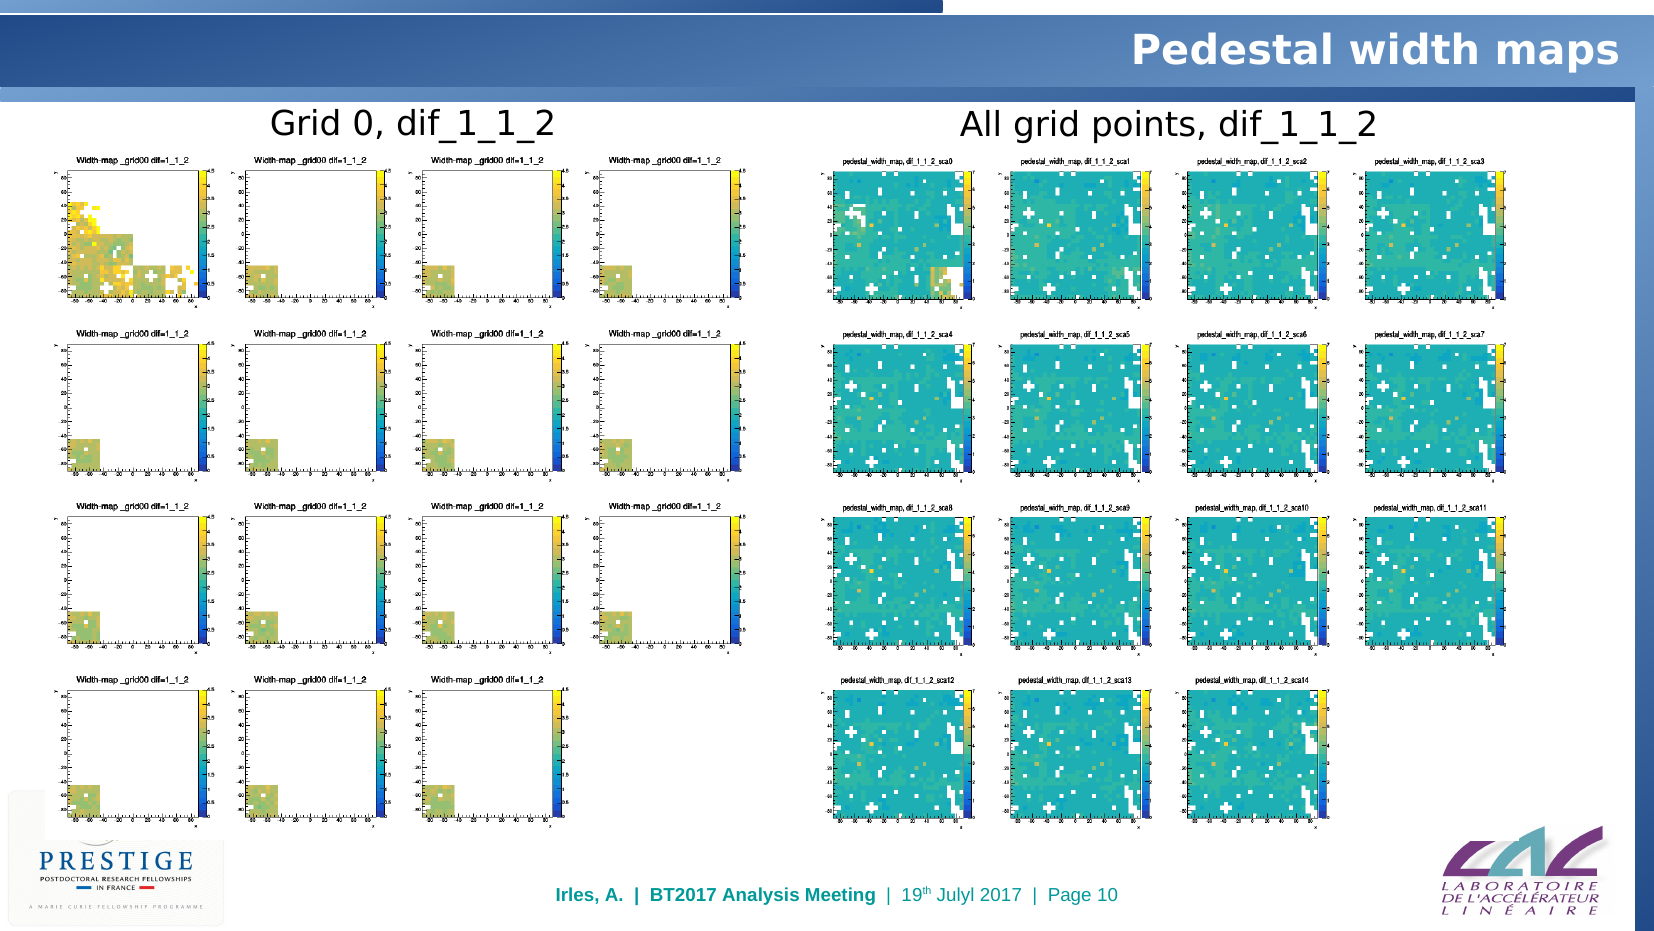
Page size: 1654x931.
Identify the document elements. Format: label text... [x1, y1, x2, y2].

picture [810, 149, 1615, 917]
picture [5, 148, 754, 928]
text_box Grid 0, dif_1_1_2 [269, 103, 631, 148]
title Pedestal width maps [30, 13, 1636, 86]
text_box All grid points, dif_1_1_2 [959, 105, 1441, 149]
